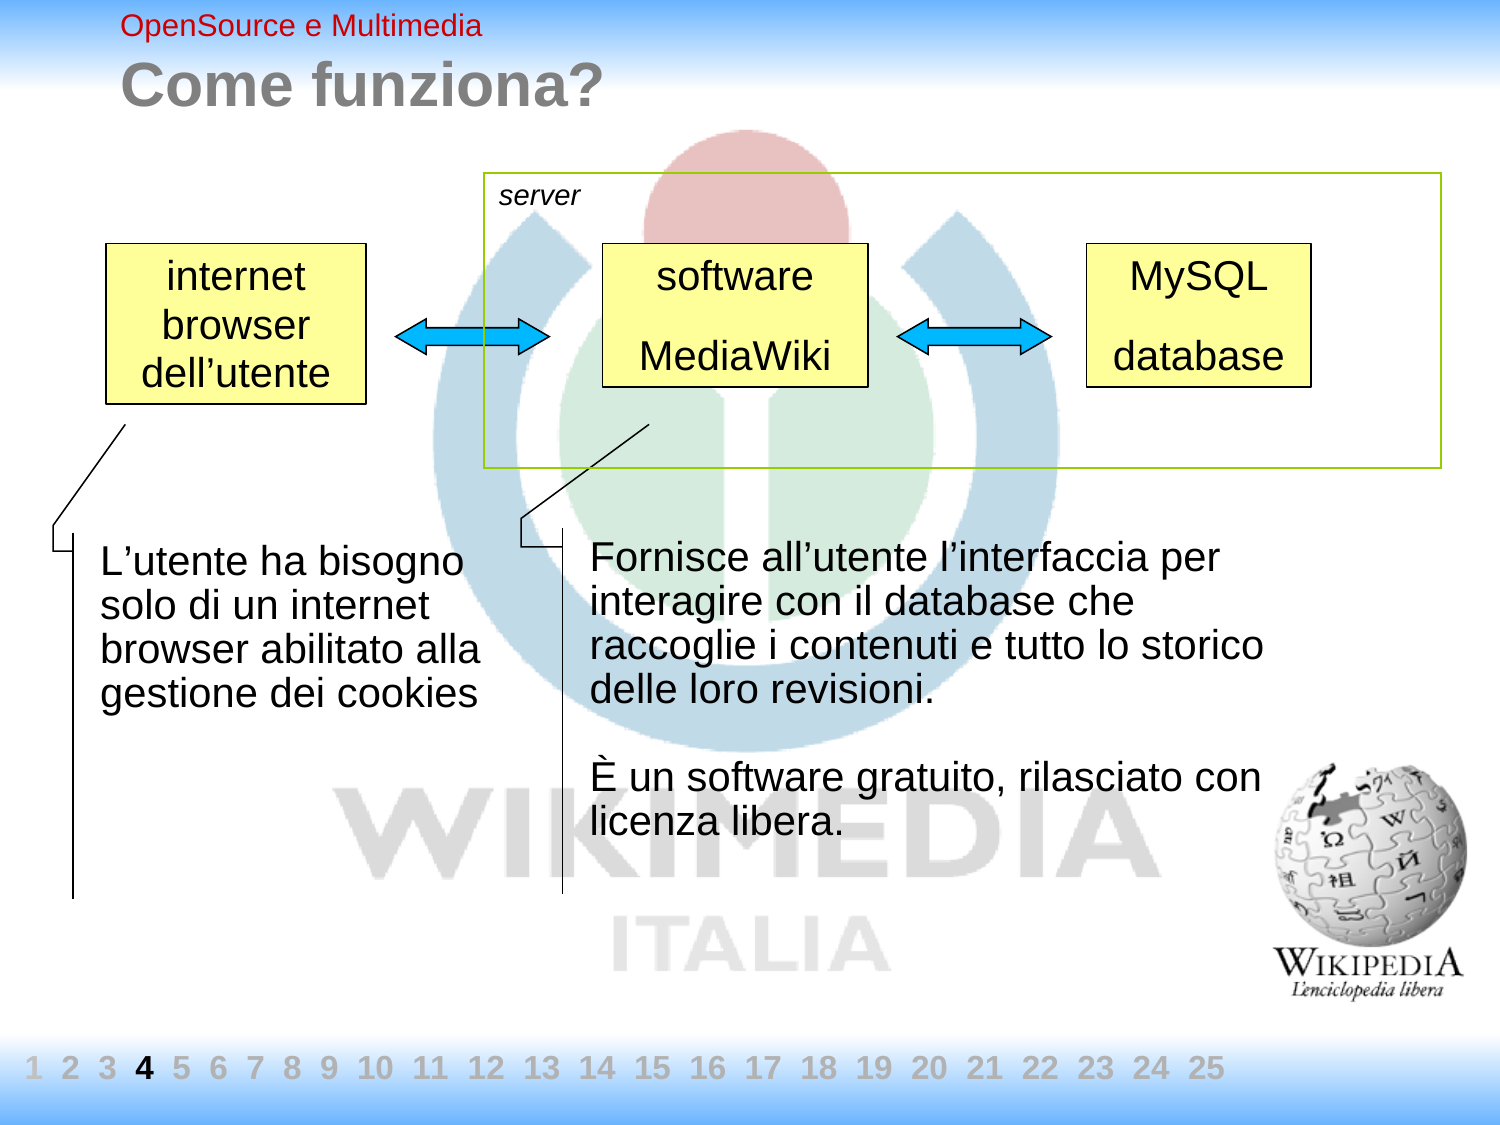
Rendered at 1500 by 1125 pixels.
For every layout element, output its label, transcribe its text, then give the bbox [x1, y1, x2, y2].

text_box [0, 0, 1500, 91]
picture [75, 91, 1426, 1034]
text_box [0, 1034, 1500, 1125]
text_box 1 2 3 4 5 6 7 8 9 10 11 12 13 14 15 16 17 18 19 20 21 22 23 24 25 [24, 1049, 1267, 1087]
text_box software MediaWiki [602, 243, 869, 387]
text_box Fornisce all’utente l’interfaccia per interagire con il database che raccoglie i contenuti e tutto lo storico delle loro revisioni. È un software gratuito, rilasciato con licenza libera. [575, 528, 1287, 894]
text_box L’utente ha bisogno solo di un internet browser abilitato alla gestione dei cookies [85, 533, 496, 899]
text_box Come funziona? [120, 50, 1479, 120]
chart [1265, 761, 1477, 1004]
text_box server [484, 172, 596, 220]
text_box [395, 318, 483, 355]
text_box [485, 318, 550, 355]
text_box internet browser dell’utente [106, 243, 367, 404]
text_box [897, 318, 1052, 355]
text_box MySQL database [1086, 243, 1312, 387]
text_box OpenSource e Multimedia [120, 7, 1479, 43]
picture [485, 174, 1426, 467]
